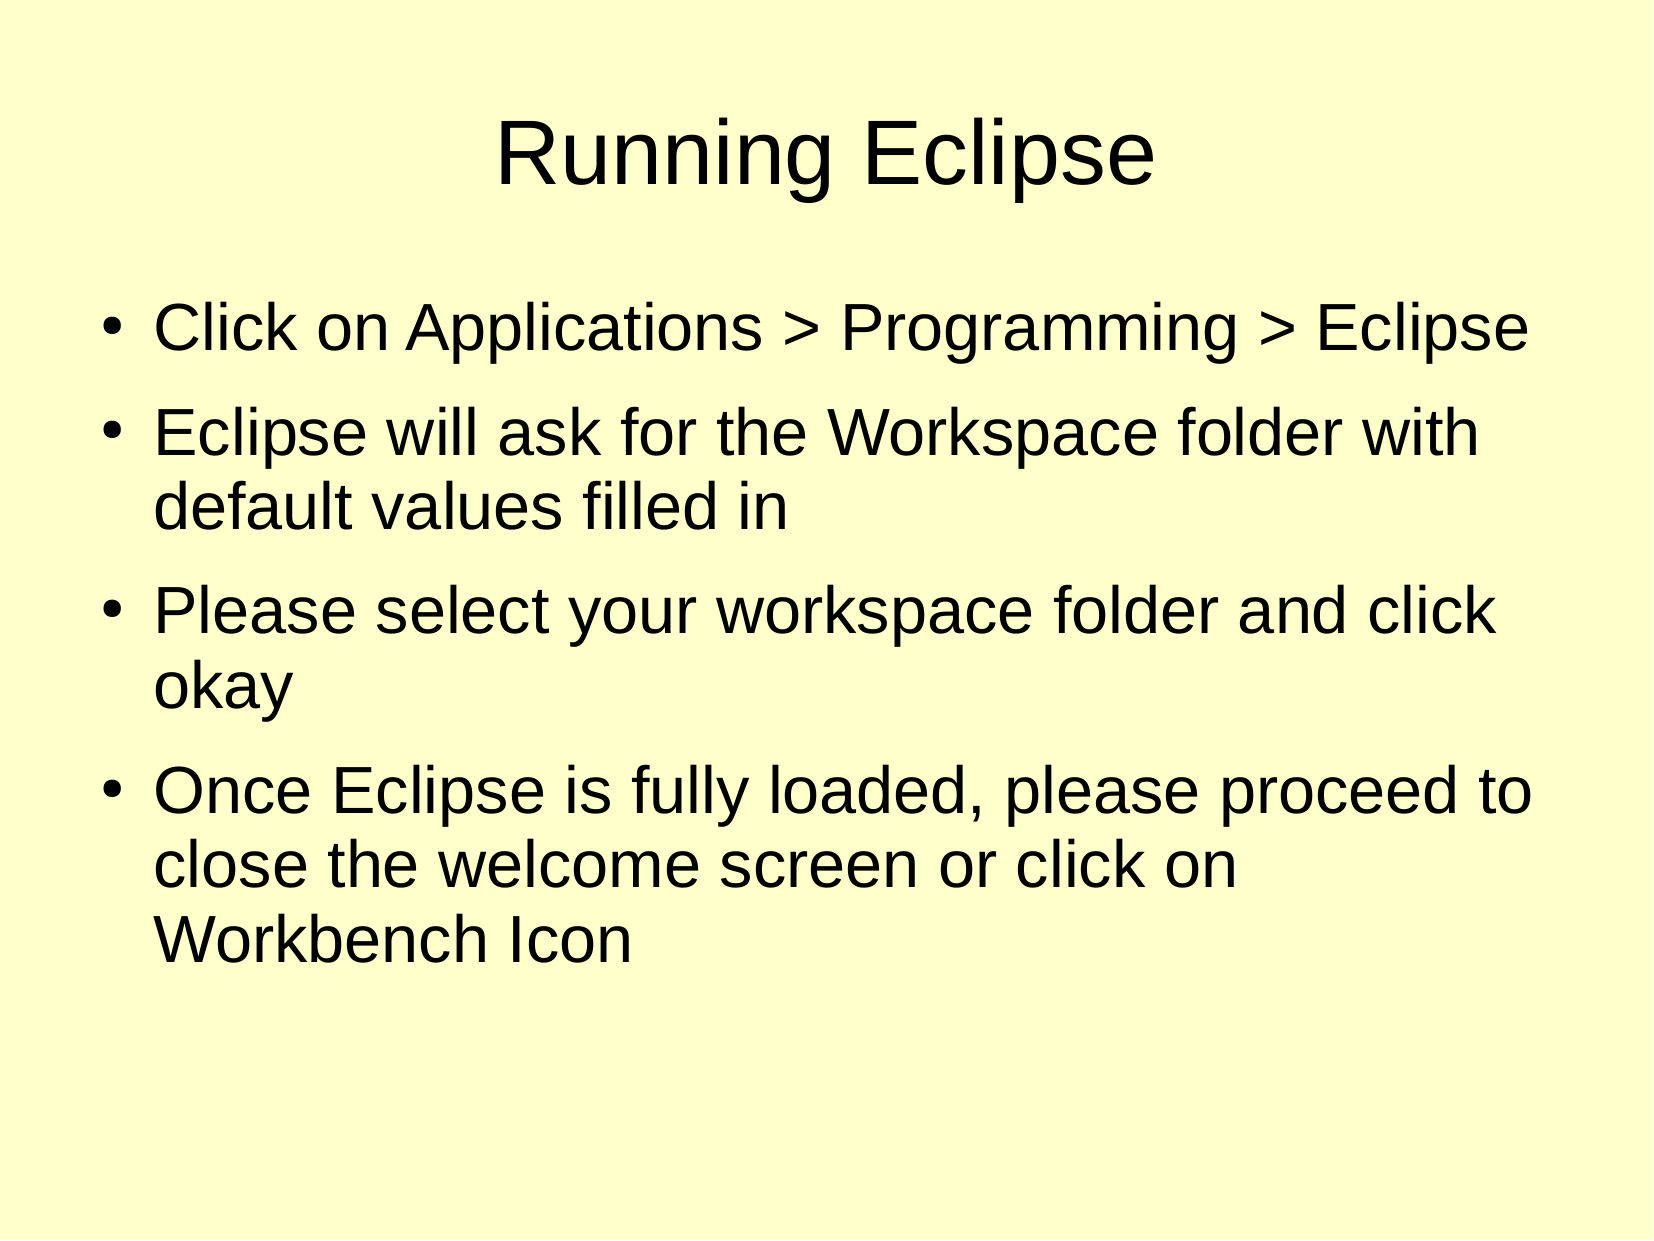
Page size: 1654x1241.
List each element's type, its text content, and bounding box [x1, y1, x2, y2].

list Click on Applications > Programming > Eclipse Eclipse will ask for the Workspace folder with default values filled in Please select your workspace folder and click okay Once Eclipse is fully loaded, please proceed to close the welcome screen or click on Workbench Icon [82, 290, 1571, 1109]
title Running Eclipse [82, 49, 1571, 257]
